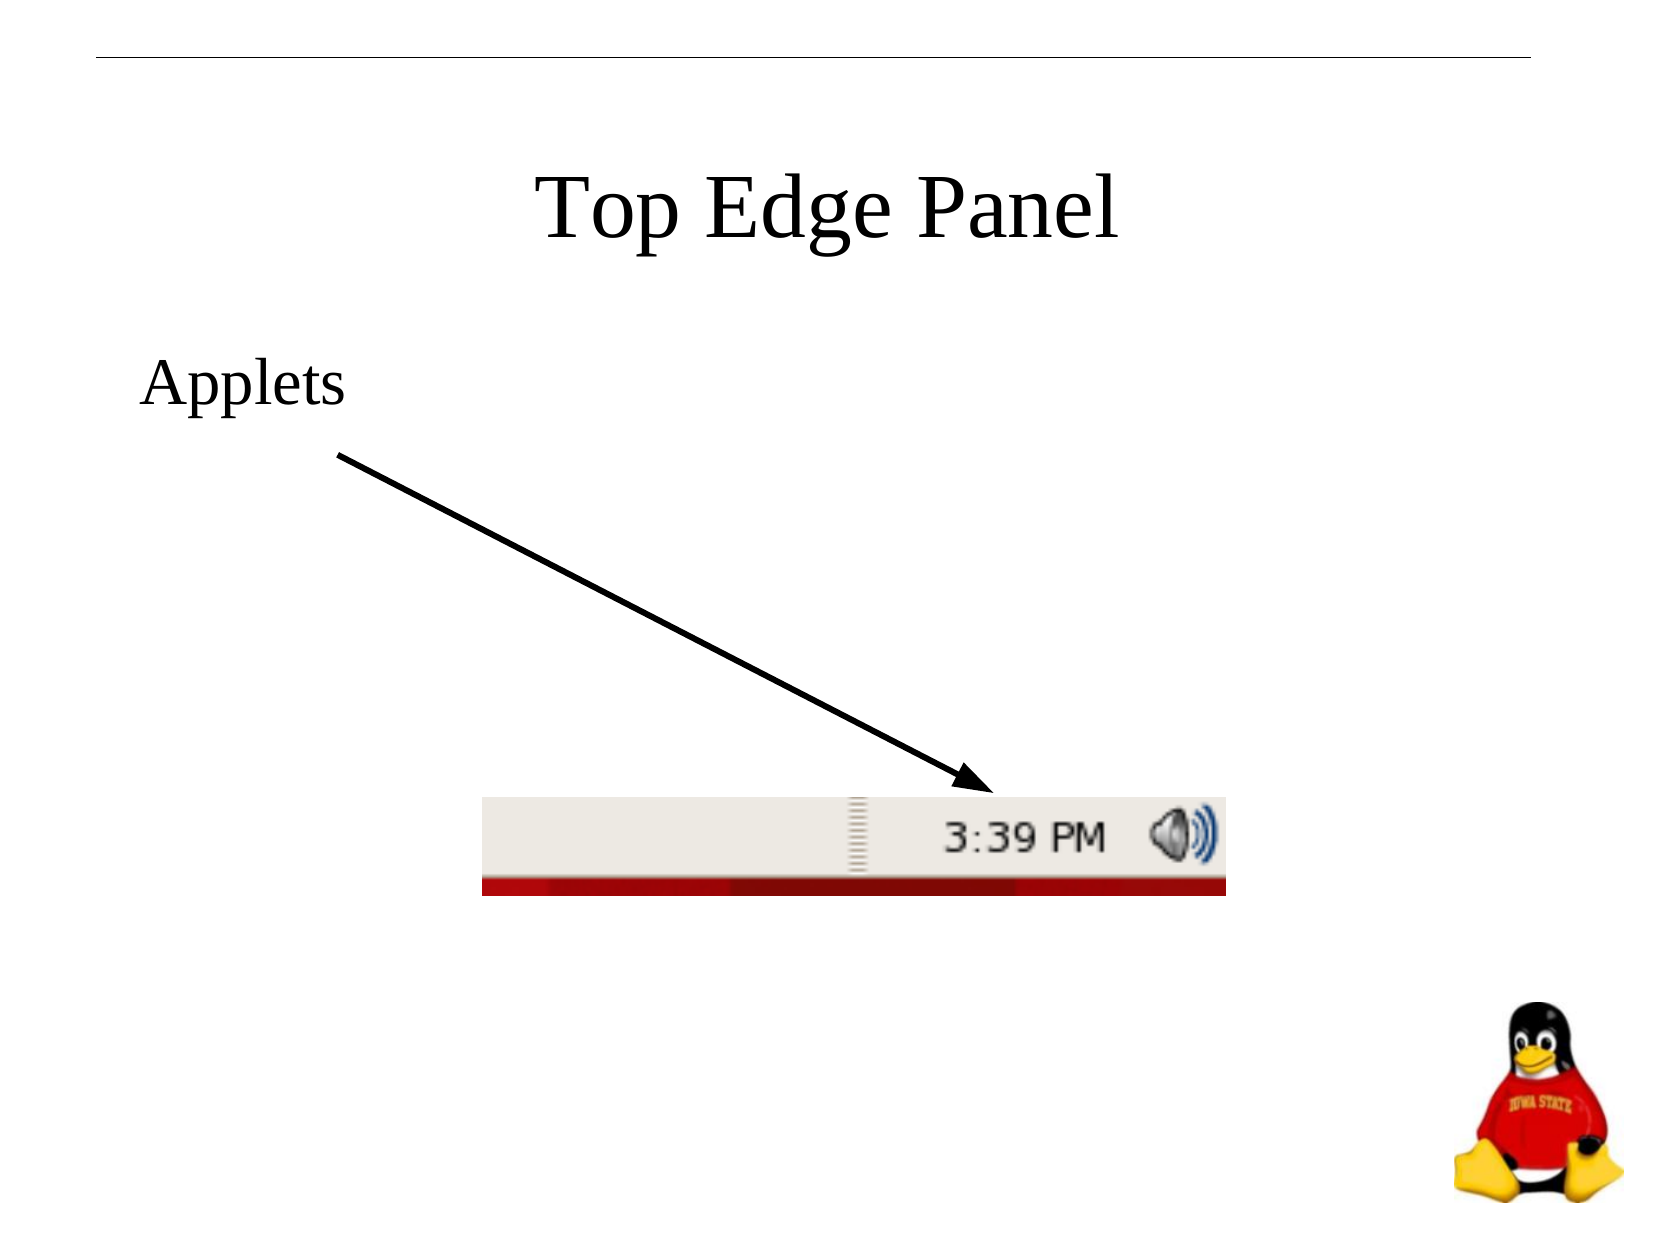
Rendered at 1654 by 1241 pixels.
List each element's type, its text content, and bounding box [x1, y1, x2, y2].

title Top Edge Panel [121, 102, 1534, 311]
picture [482, 797, 1226, 896]
picture [1454, 1002, 1624, 1203]
list Applets [121, 344, 1534, 478]
